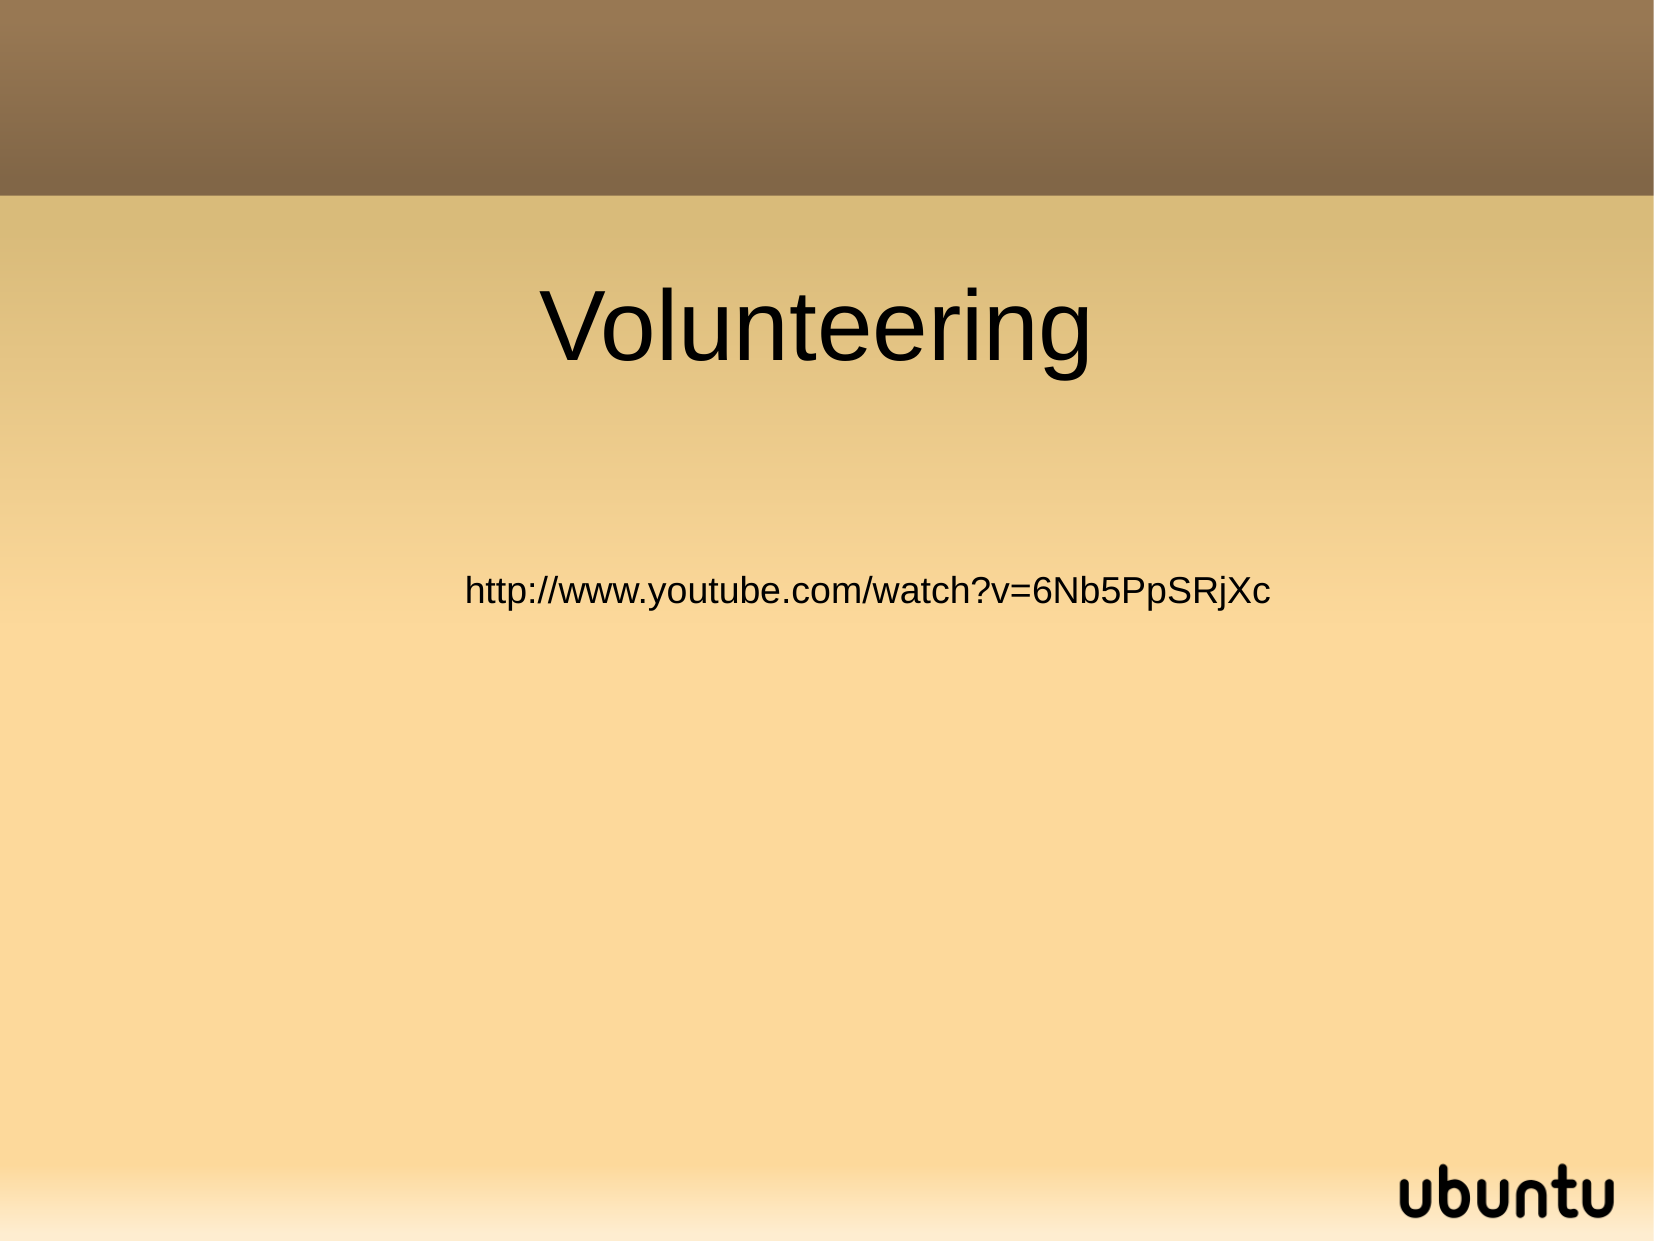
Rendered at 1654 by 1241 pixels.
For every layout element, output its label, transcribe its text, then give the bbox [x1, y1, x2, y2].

text_box Volunteering [525, 262, 1138, 390]
picture [0, 0, 1654, 1241]
text_box http://www.youtube.com/watch?v=6Nb5PpSRjXc [450, 562, 1287, 620]
